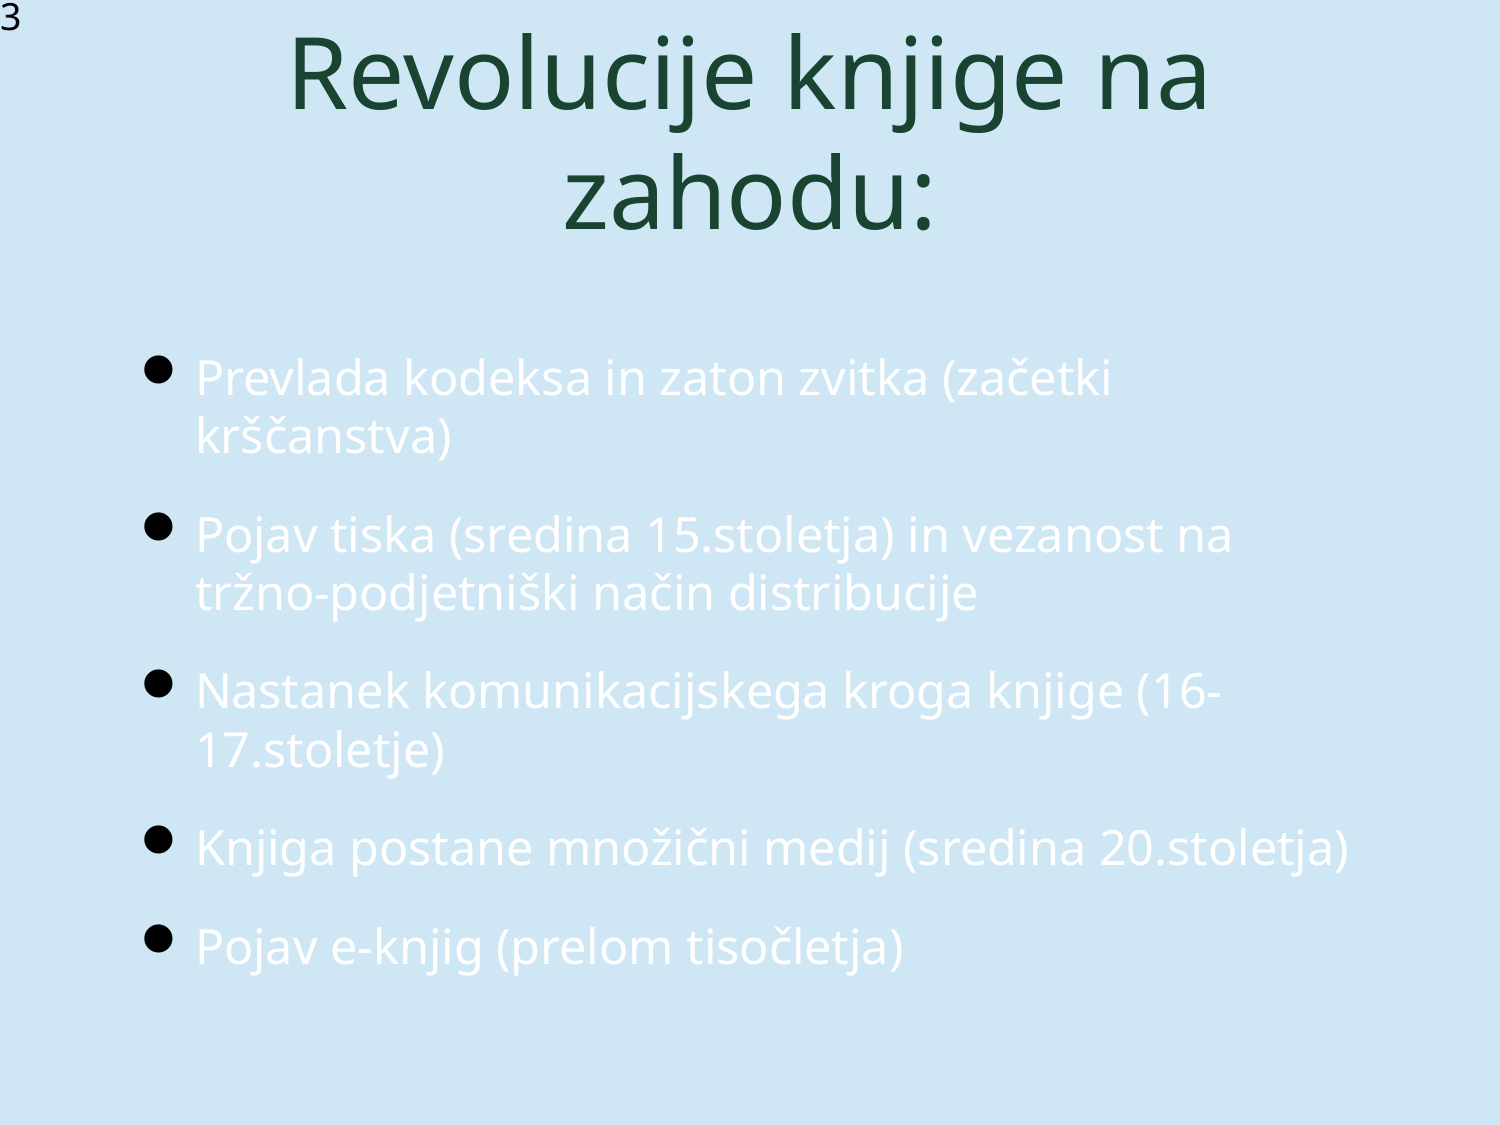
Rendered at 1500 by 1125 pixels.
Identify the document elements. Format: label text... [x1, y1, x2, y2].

list Prevlada kodeksa in zaton zvitka (začetki krščanstva) Pojav tiska (sredina 15.stoletja) in vezanost na tržno-podjetniški način distribucije Nastanek komunikacijskega kroga knjige (16-17.stoletje) Knjiga postane množični medij (sredina 20.stoletja) Pojav e-knjig (prelom tisočletja) [125, 339, 1375, 1026]
title Revolucije knjige na zahodu: [125, 12, 1375, 246]
